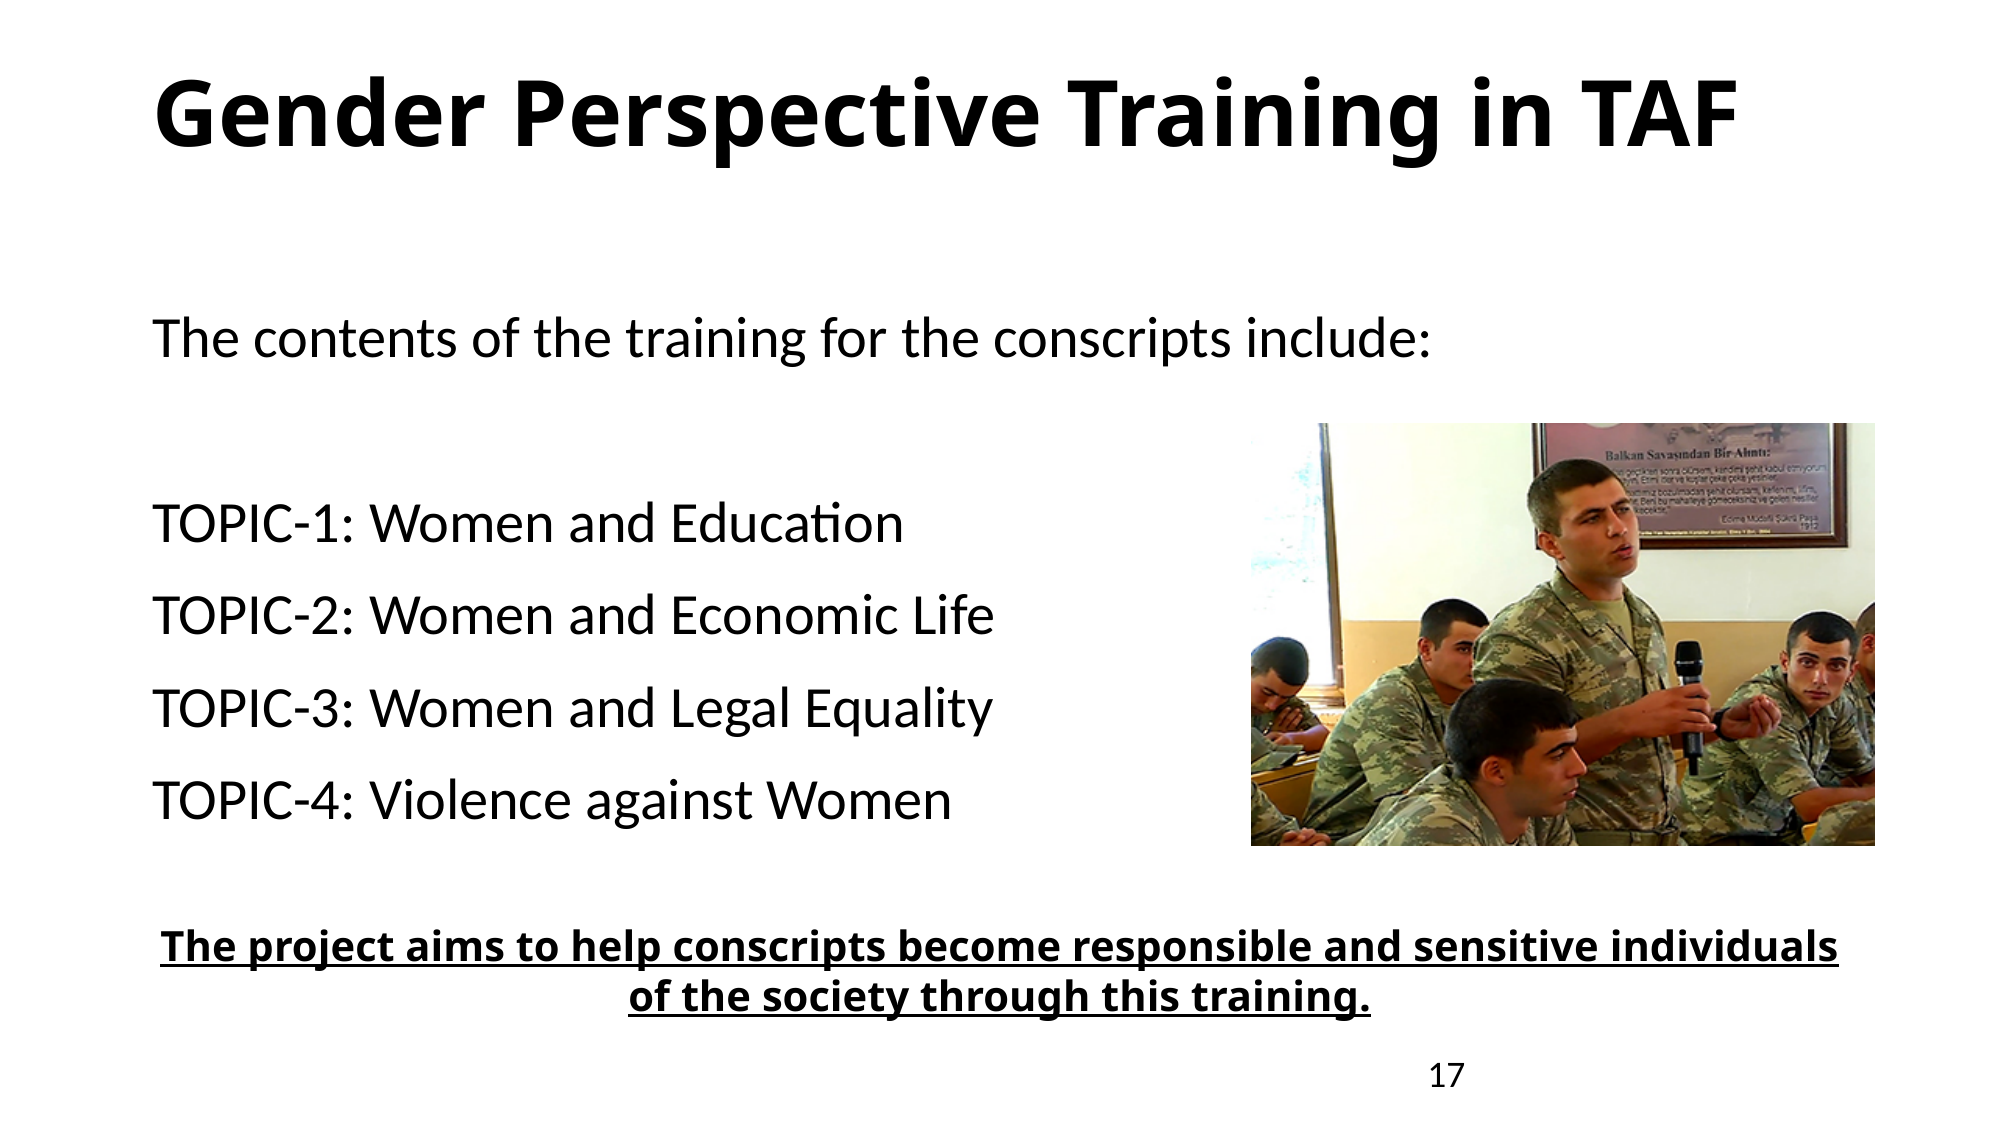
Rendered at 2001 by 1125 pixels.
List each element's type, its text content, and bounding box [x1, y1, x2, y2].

list The contents of the training for the conscripts include: TOPIC-1: Women and Education TOPIC-2: Women and Economic Life TOPIC-3: Women and Legal Equality TOPIC-4: Violence against Women [137, 299, 1863, 819]
title Gender Perspective Training in TAF [137, 59, 1863, 278]
text_box The project aims to help conscripts become responsible and sensitive individuals of the society through this training. [125, 912, 1875, 1027]
slide_number <number> [1412, 1042, 1863, 1103]
picture [1251, 423, 1875, 846]
